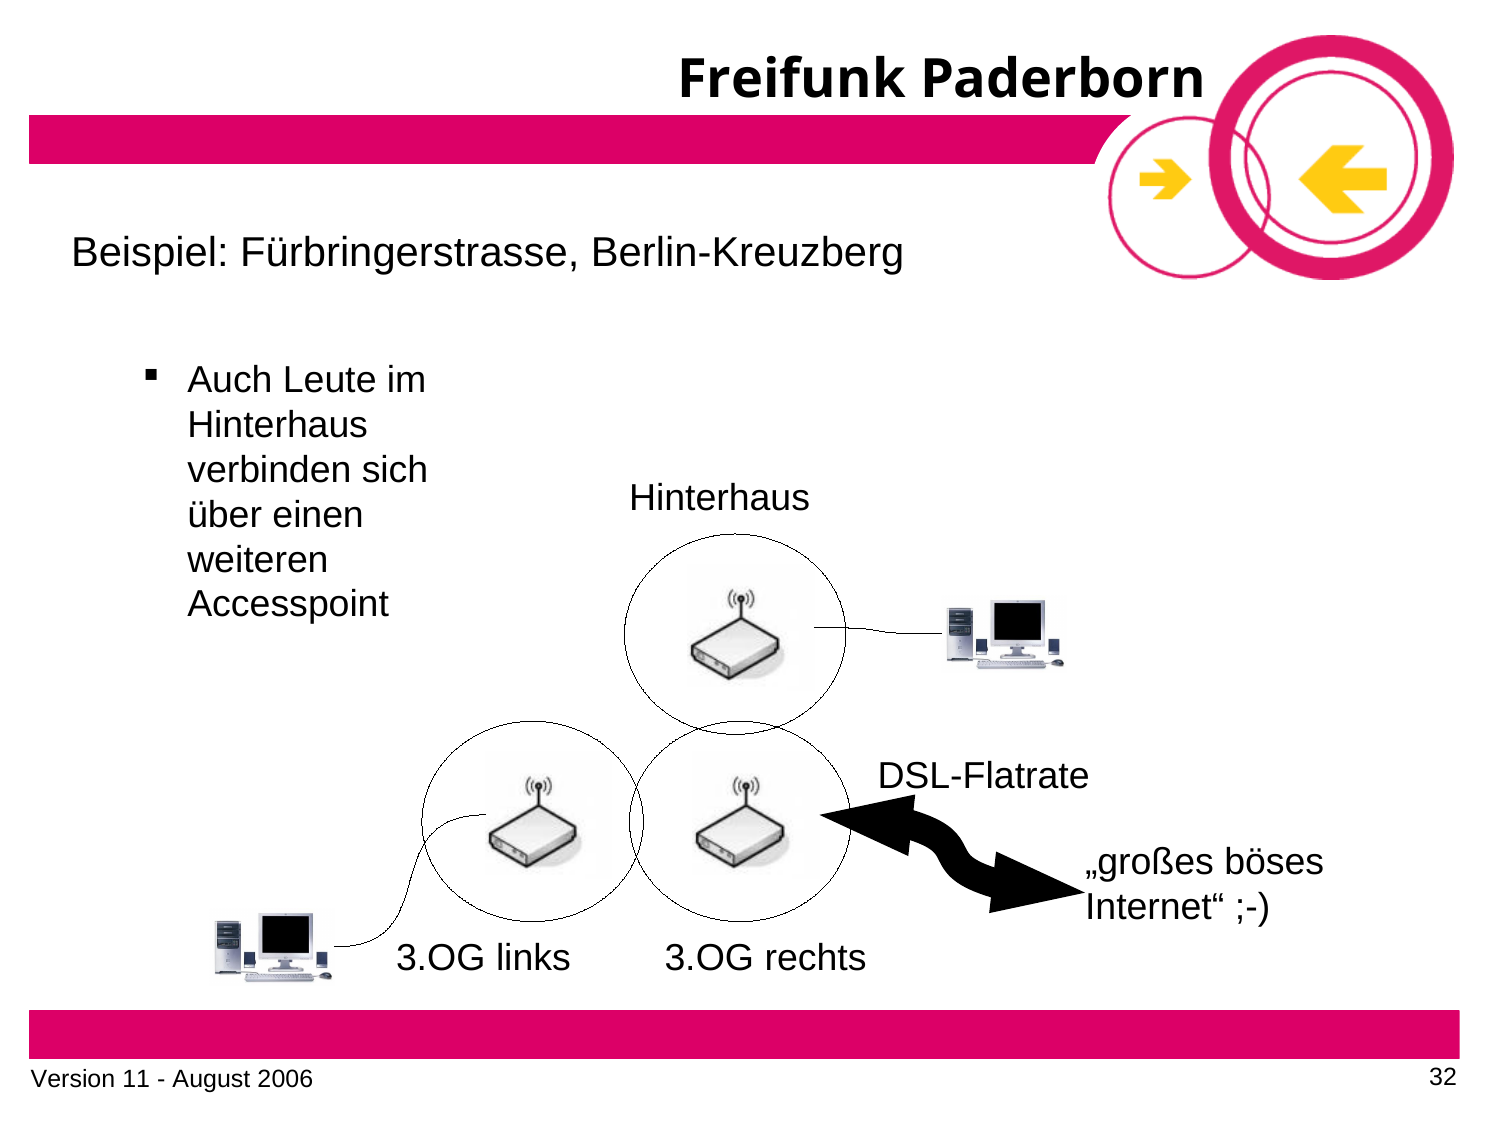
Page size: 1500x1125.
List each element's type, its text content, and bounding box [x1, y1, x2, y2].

text_box 3.OG rechts [664, 933, 897, 988]
text_box Beispiel: Fürbringerstrasse, Berlin-Kreuzberg [71, 225, 1212, 297]
picture [1107, 35, 1454, 280]
picture [517, 751, 612, 879]
picture [209, 915, 335, 986]
picture [941, 595, 1067, 673]
text_box 3.OG links [396, 933, 597, 988]
text_box „großes böses Internet“ ;-) [1085, 837, 1360, 948]
text_box Hinterhaus [629, 473, 837, 527]
text_box Auch Leute im Hinterhaus verbinden sich über einen weiteren Accesspoint [113, 277, 517, 915]
text_box DSL-Flatrate [877, 751, 1090, 794]
picture [687, 564, 815, 691]
picture [692, 751, 820, 879]
